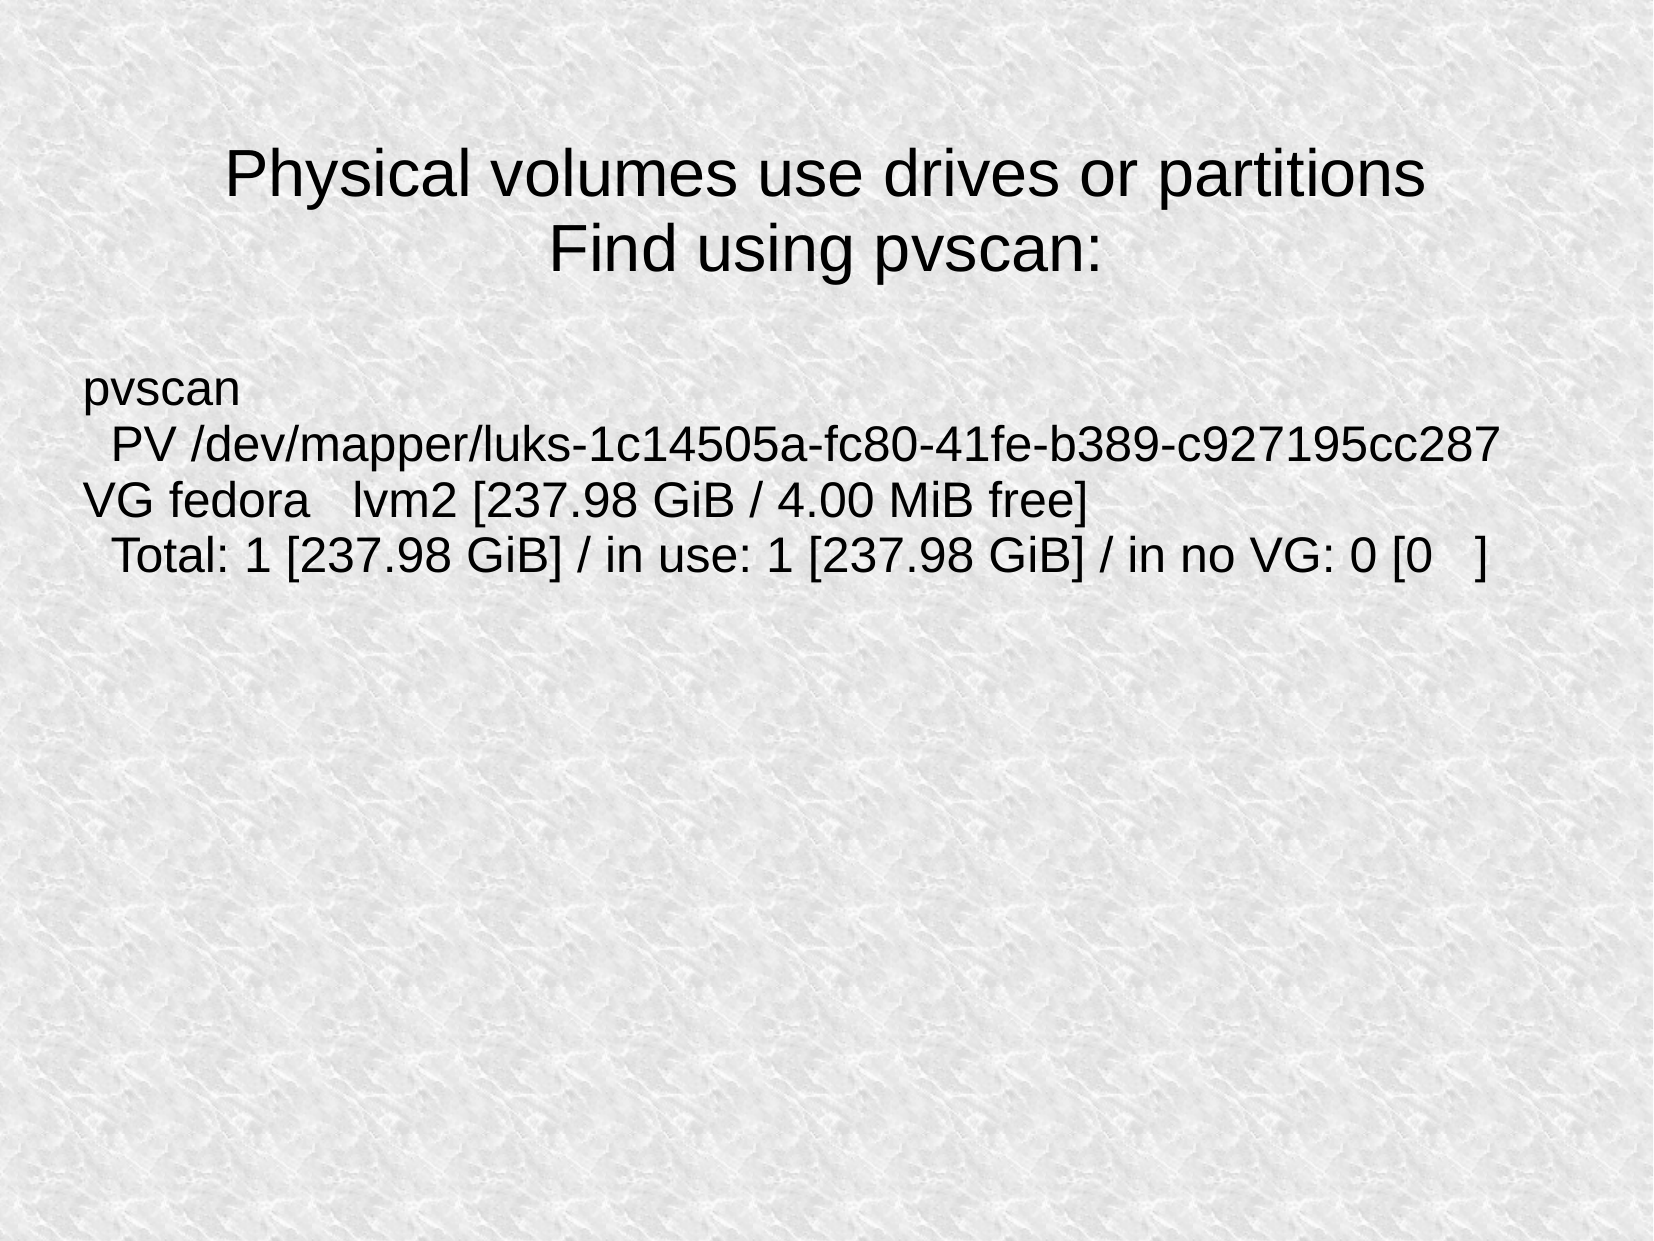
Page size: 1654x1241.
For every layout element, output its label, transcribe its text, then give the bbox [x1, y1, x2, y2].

subtitle Physical volumes use drives or partitions Find using pvscan: pvscan PV /dev/mapper/luks-1c14505a-fc80-41fe-b389-c927195cc287 VG fedora lvm2 [237.98 GiB / 4.00 MiB free] Total: 1 [237.98 GiB] / in use: 1 [237.98 GiB] / in no VG: 0 [0 ] [82, 23, 1571, 772]
picture [0, 0, 1654, 1241]
